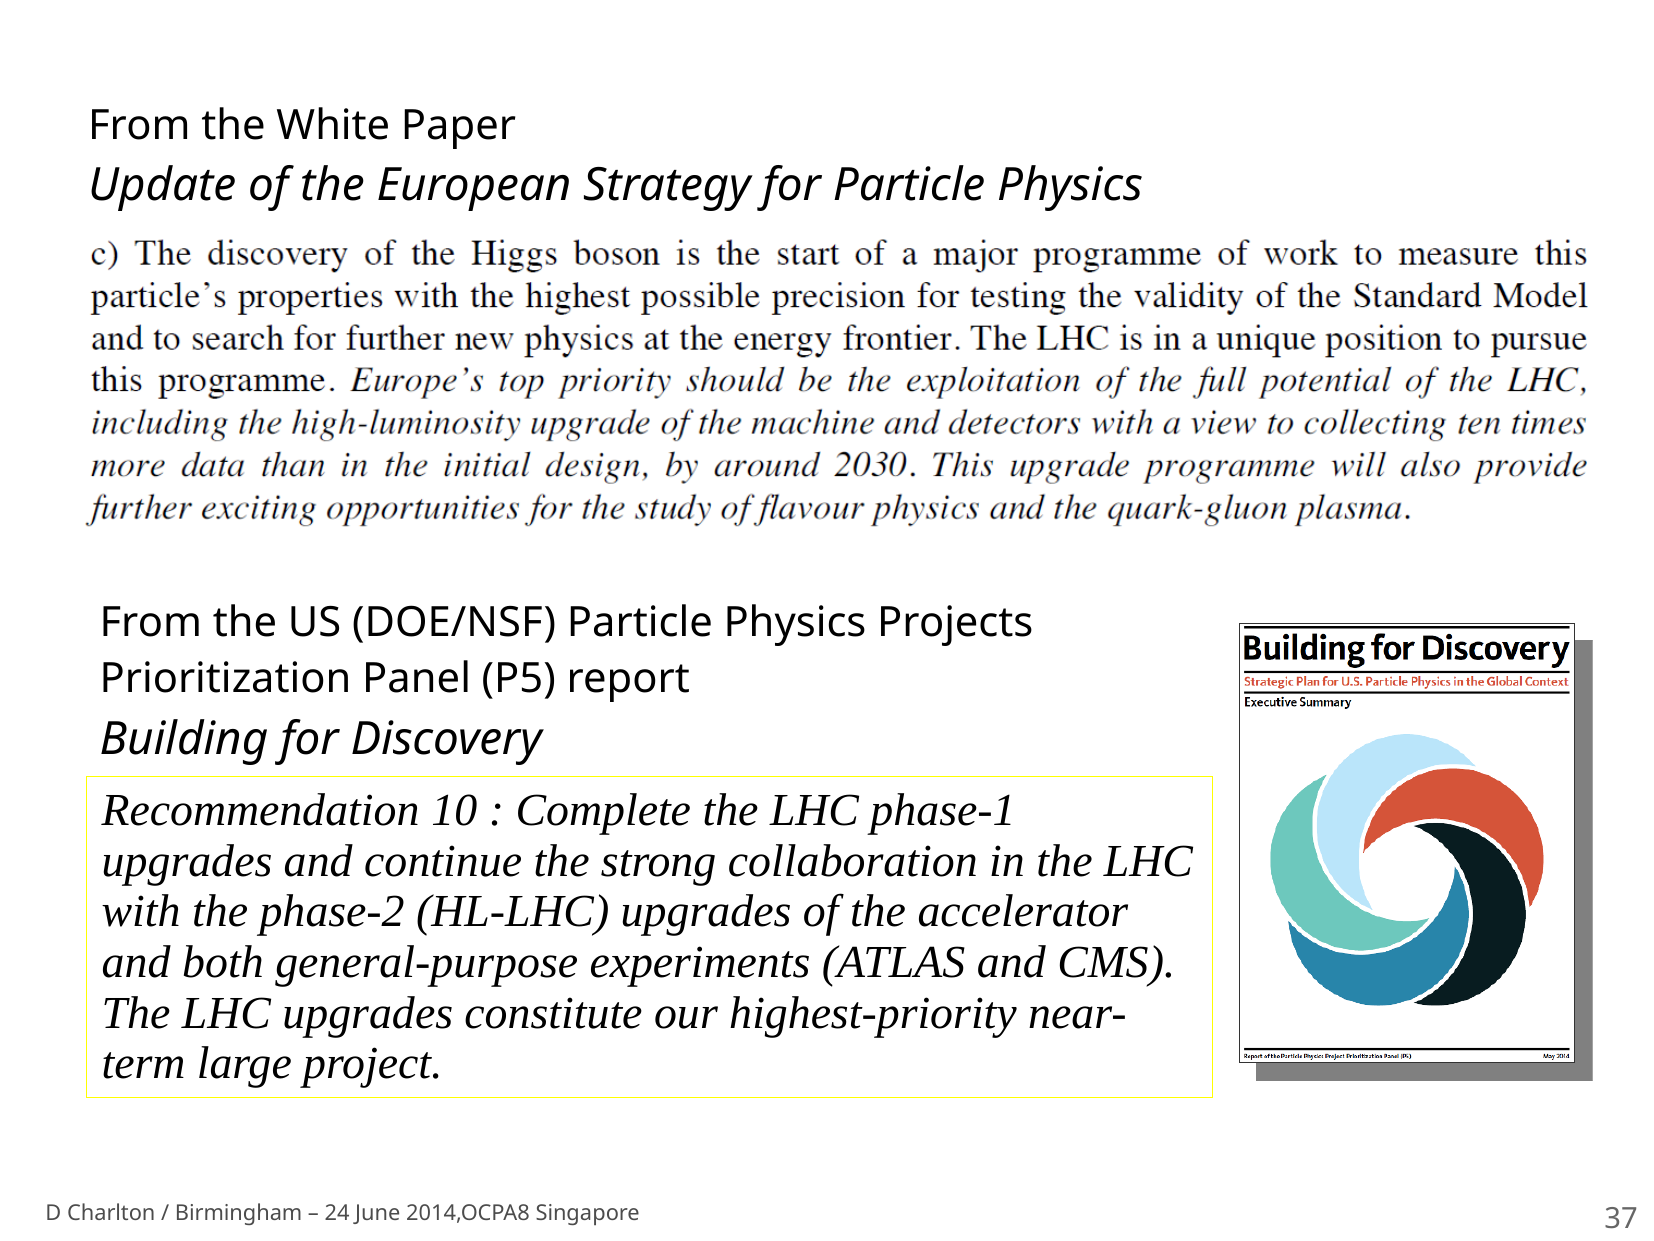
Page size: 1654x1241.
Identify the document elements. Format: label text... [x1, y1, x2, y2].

text_box From the White Paper Update of the European Strategy for Particle Physics [73, 86, 1194, 248]
picture [80, 232, 1600, 535]
picture [1239, 623, 1575, 1063]
text_box From the US (DOE/NSF) Particle Physics Projects Prioritization Panel (P5) report Building for Discovery [84, 583, 1205, 750]
text_box Recommendation 10 : Complete the LHC phase-1 upgrades and continue the strong collaboration in the LHC with the phase-2 (HL-LHC) upgrades of the accelerator and both general-purpose experiments (ATLAS and CMS). The LHC upgrades constitute our highest-priority near-term large project. [86, 776, 1213, 1098]
